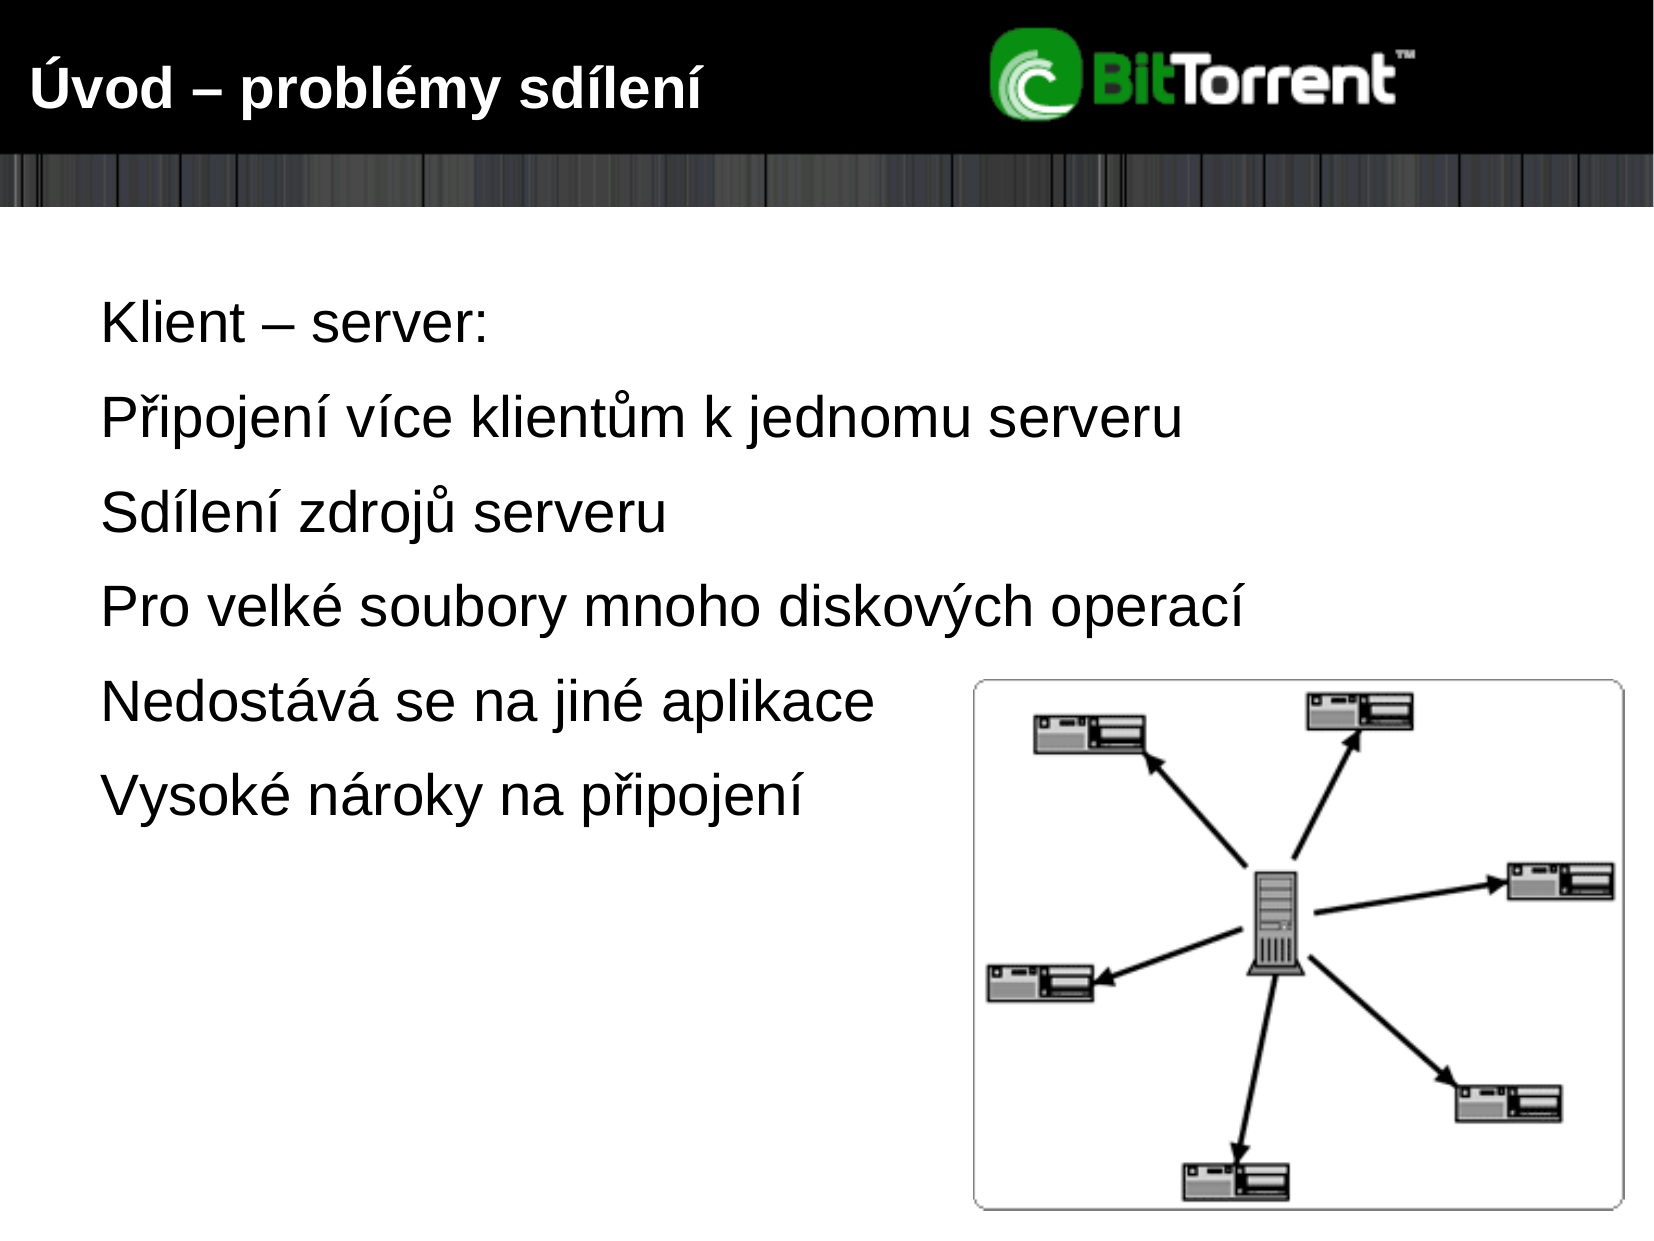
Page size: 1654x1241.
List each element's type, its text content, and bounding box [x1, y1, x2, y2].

picture [0, 0, 1654, 207]
list Klient – server: Připojení více klientům k jednomu serveru Sdílení zdrojů serveru Pro velké soubory mnoho diskových operací Nedostává se na jiné aplikace Vysoké nároky na připojení [82, 290, 1571, 1094]
title Úvod – problémy sdílení [29, 0, 1518, 178]
picture [973, 679, 1625, 1211]
